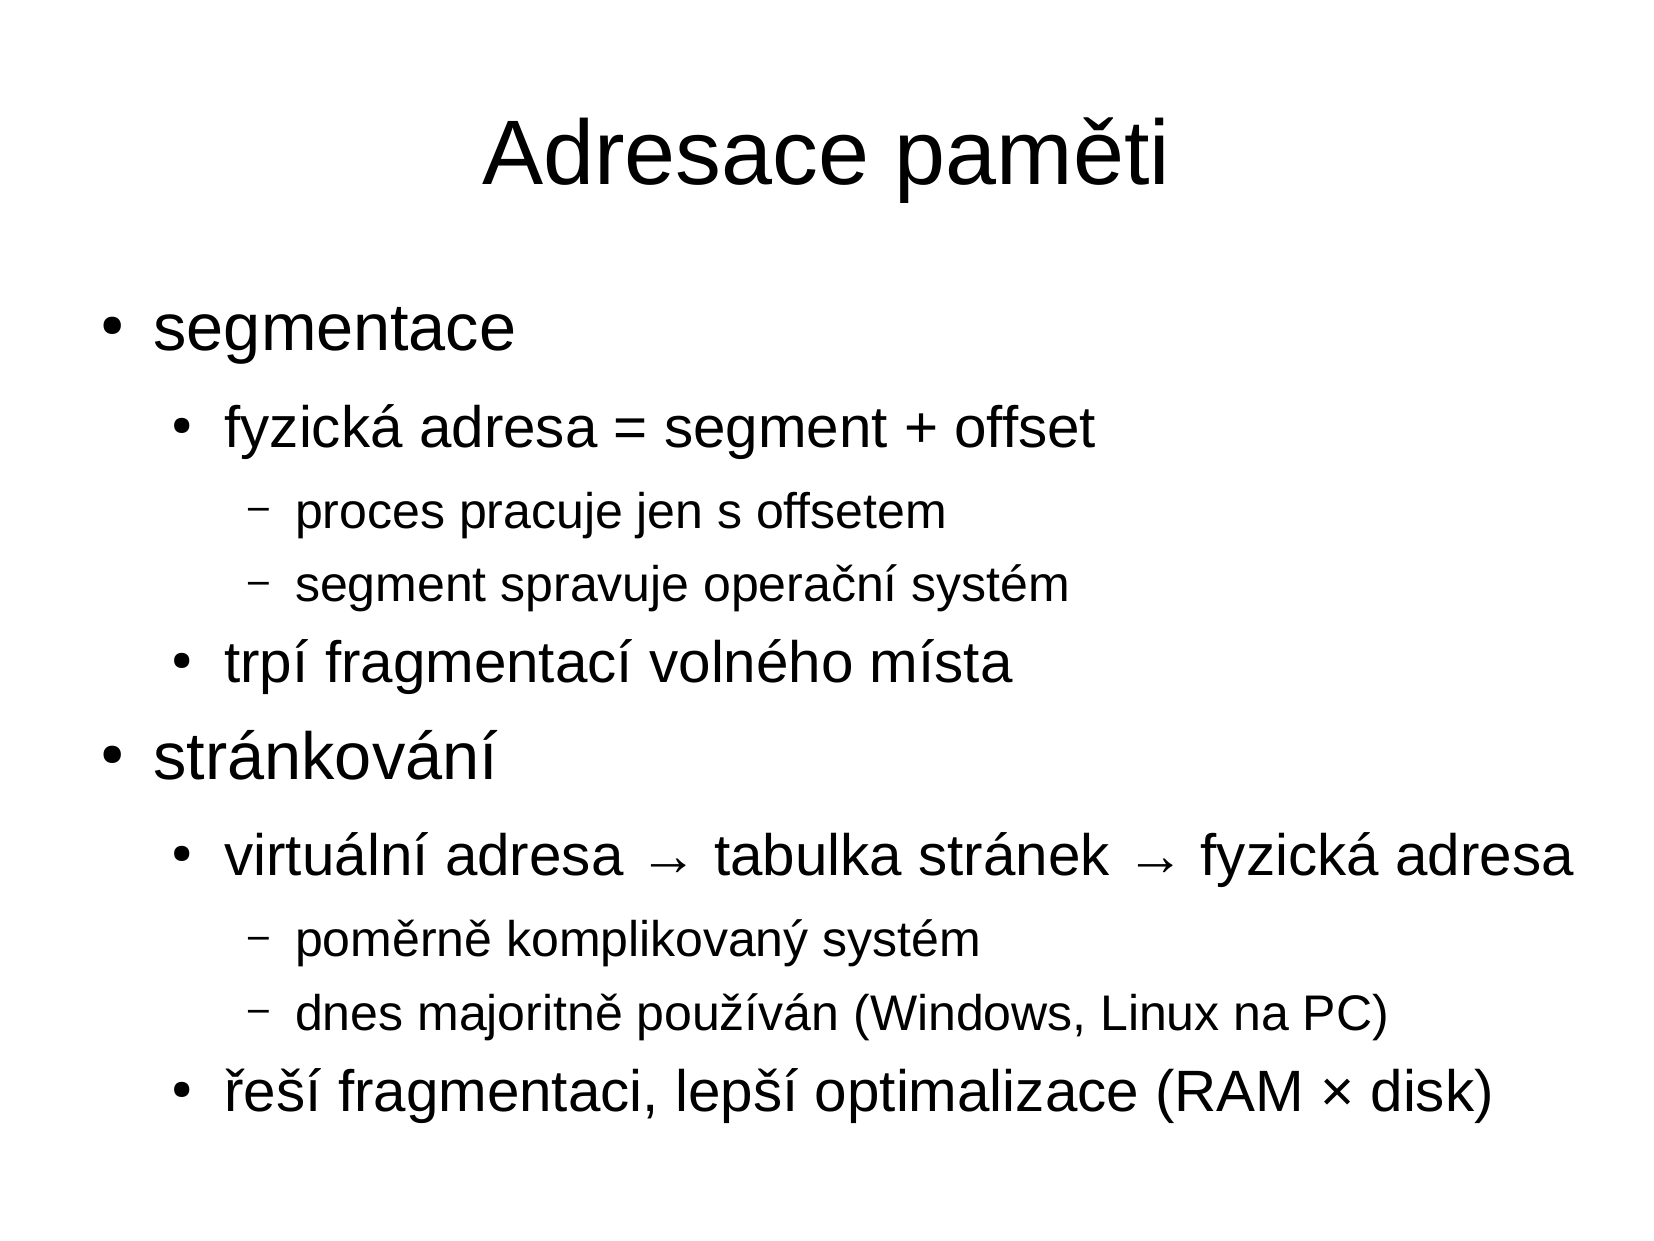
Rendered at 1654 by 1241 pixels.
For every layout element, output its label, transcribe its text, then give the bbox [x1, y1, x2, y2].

title Adresace paměti [82, 56, 1571, 250]
list segmentace fyzická adresa = segment + offset proces pracuje jen s offsetem segment spravuje operační systém trpí fragmentací volného místa stránkování virtuální adresa → tabulka stránek → fyzická adresa poměrně komplikovaný systém dnes majoritně používán (Windows, Linux na PC) řeší fragmentaci, lepší optimalizace (RAM × disk) [82, 290, 1602, 1124]
